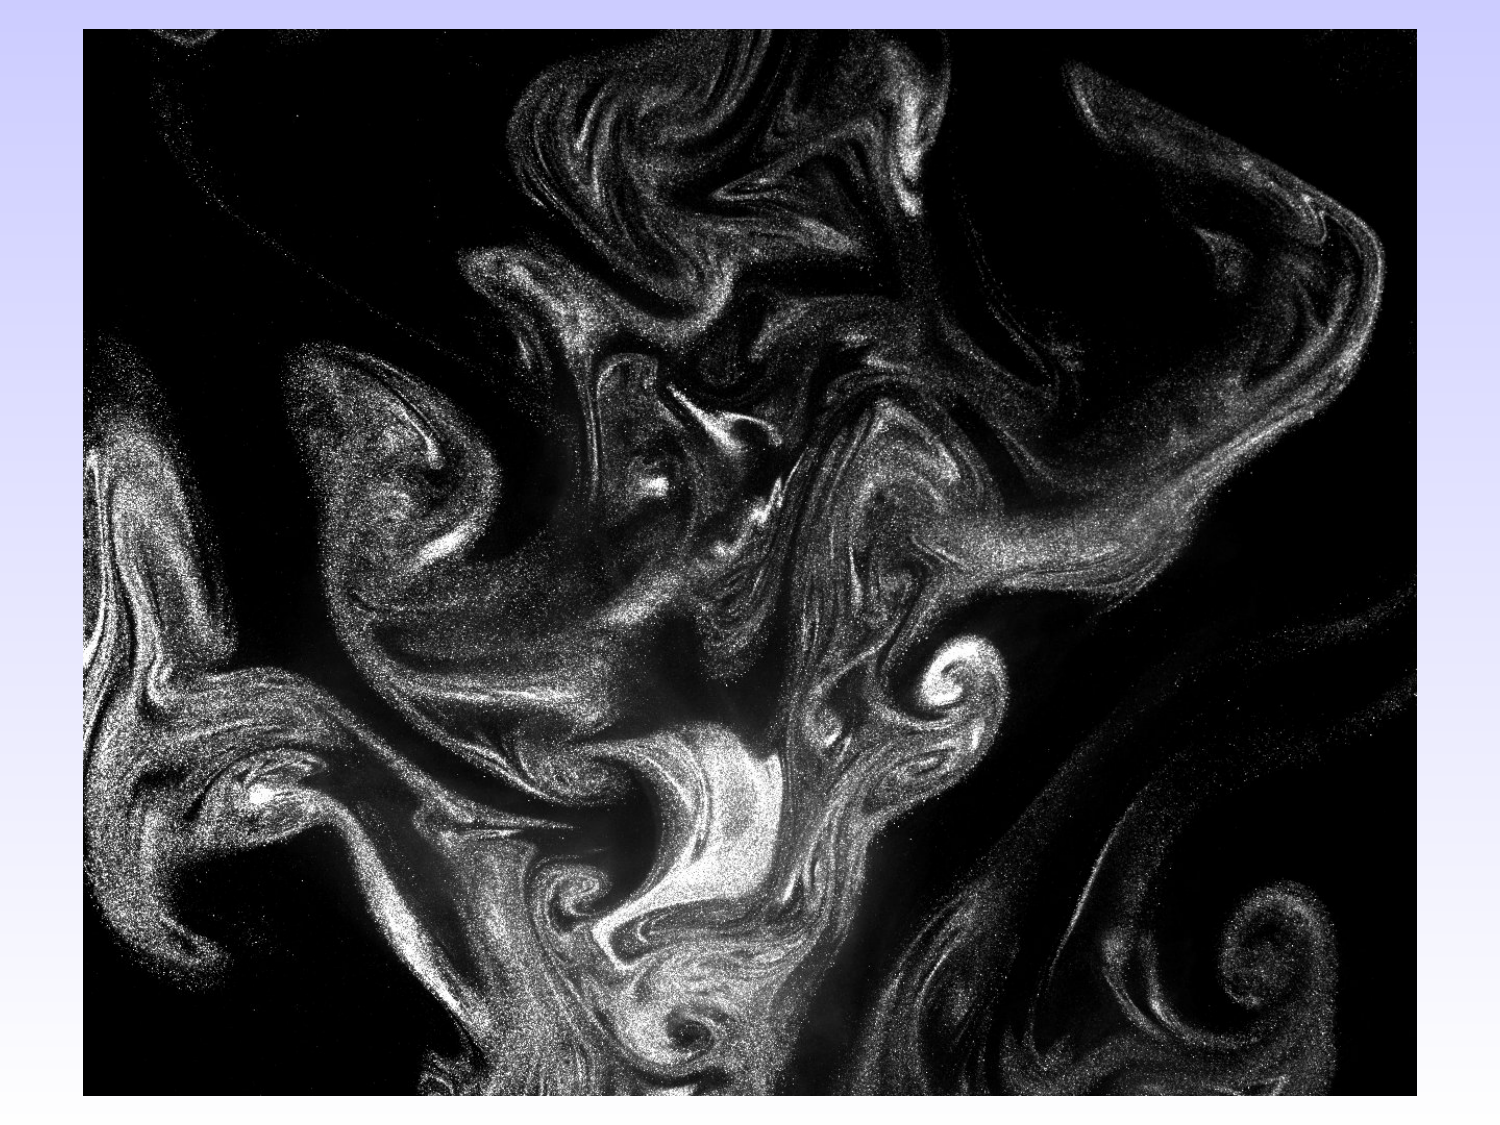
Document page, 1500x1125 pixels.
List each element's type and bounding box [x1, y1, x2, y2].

picture [83, 29, 1417, 1096]
